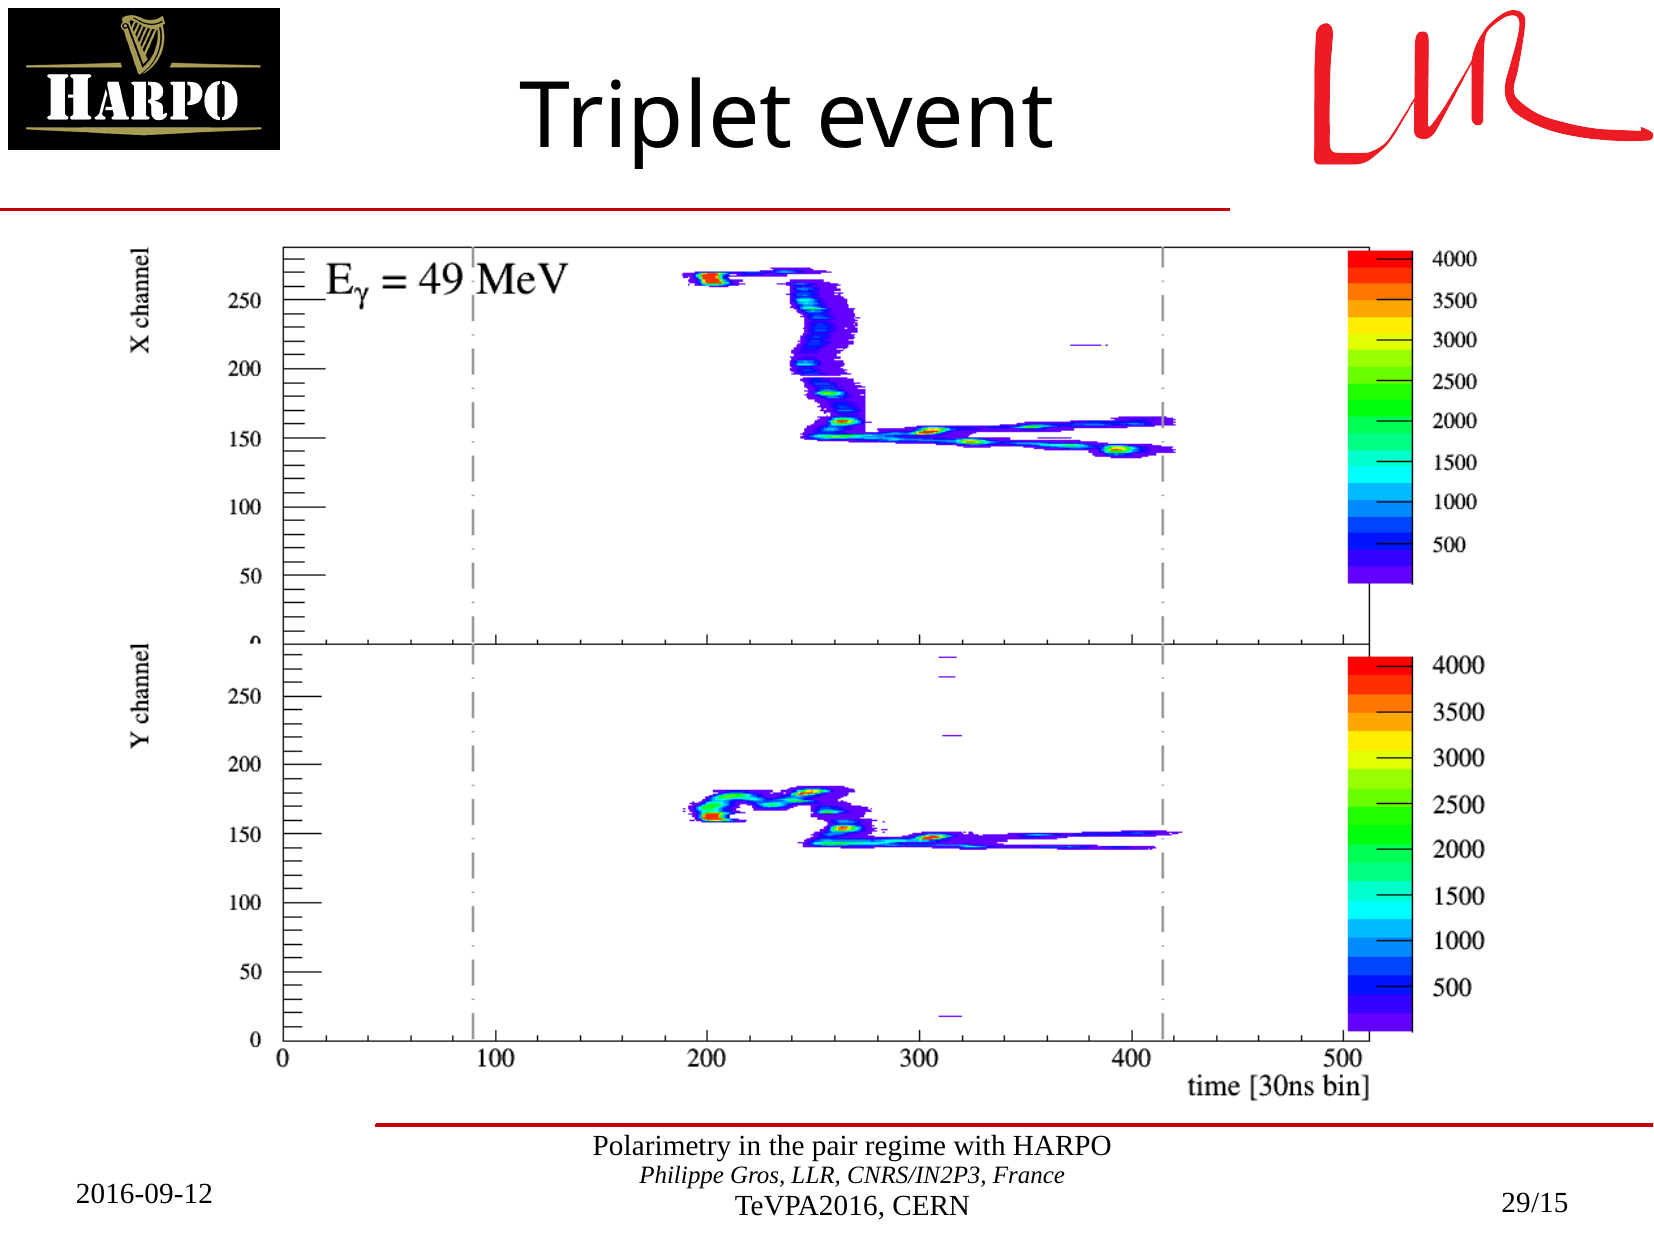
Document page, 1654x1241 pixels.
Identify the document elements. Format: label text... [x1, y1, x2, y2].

title Triplet event [284, 14, 1290, 210]
picture [1314, 10, 1653, 165]
picture [8, 8, 280, 150]
picture [112, 239, 1541, 1102]
